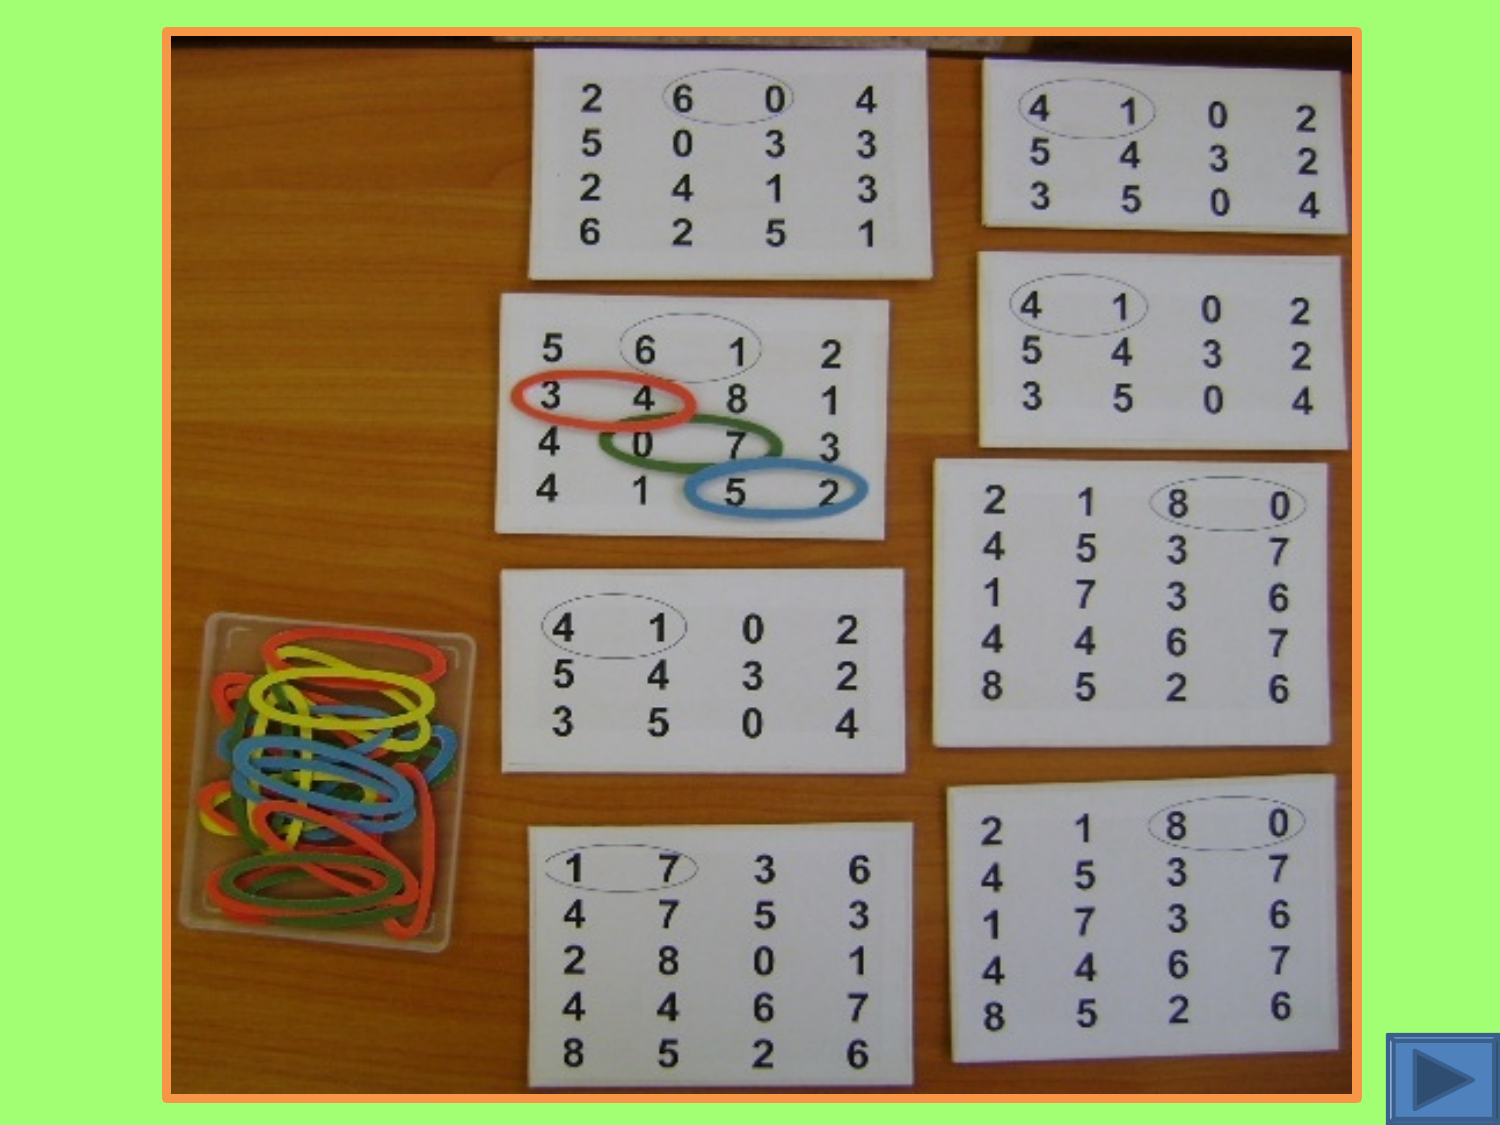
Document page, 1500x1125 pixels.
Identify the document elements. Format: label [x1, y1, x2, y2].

picture [171, 36, 1353, 1094]
text_box [1389, 1034, 1500, 1125]
